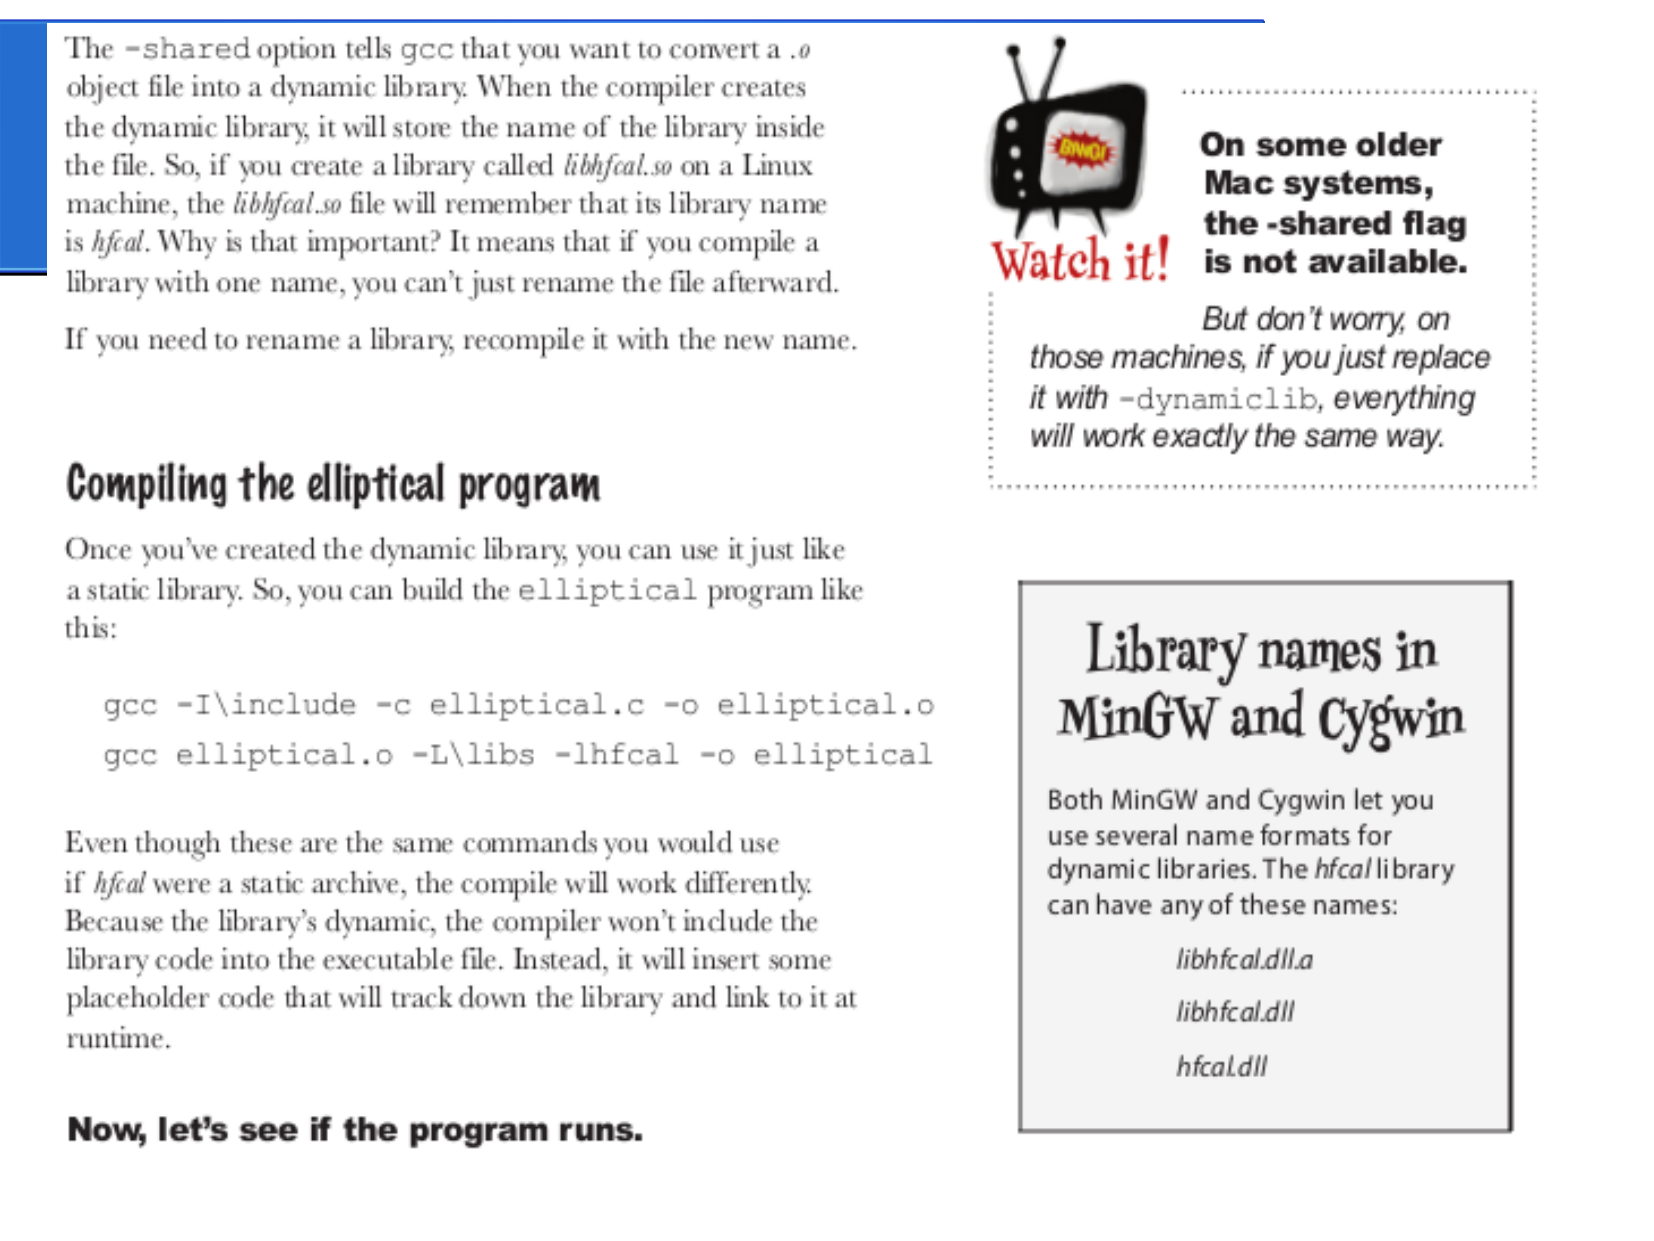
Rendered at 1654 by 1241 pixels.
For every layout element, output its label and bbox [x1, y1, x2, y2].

picture [47, 23, 1560, 1170]
